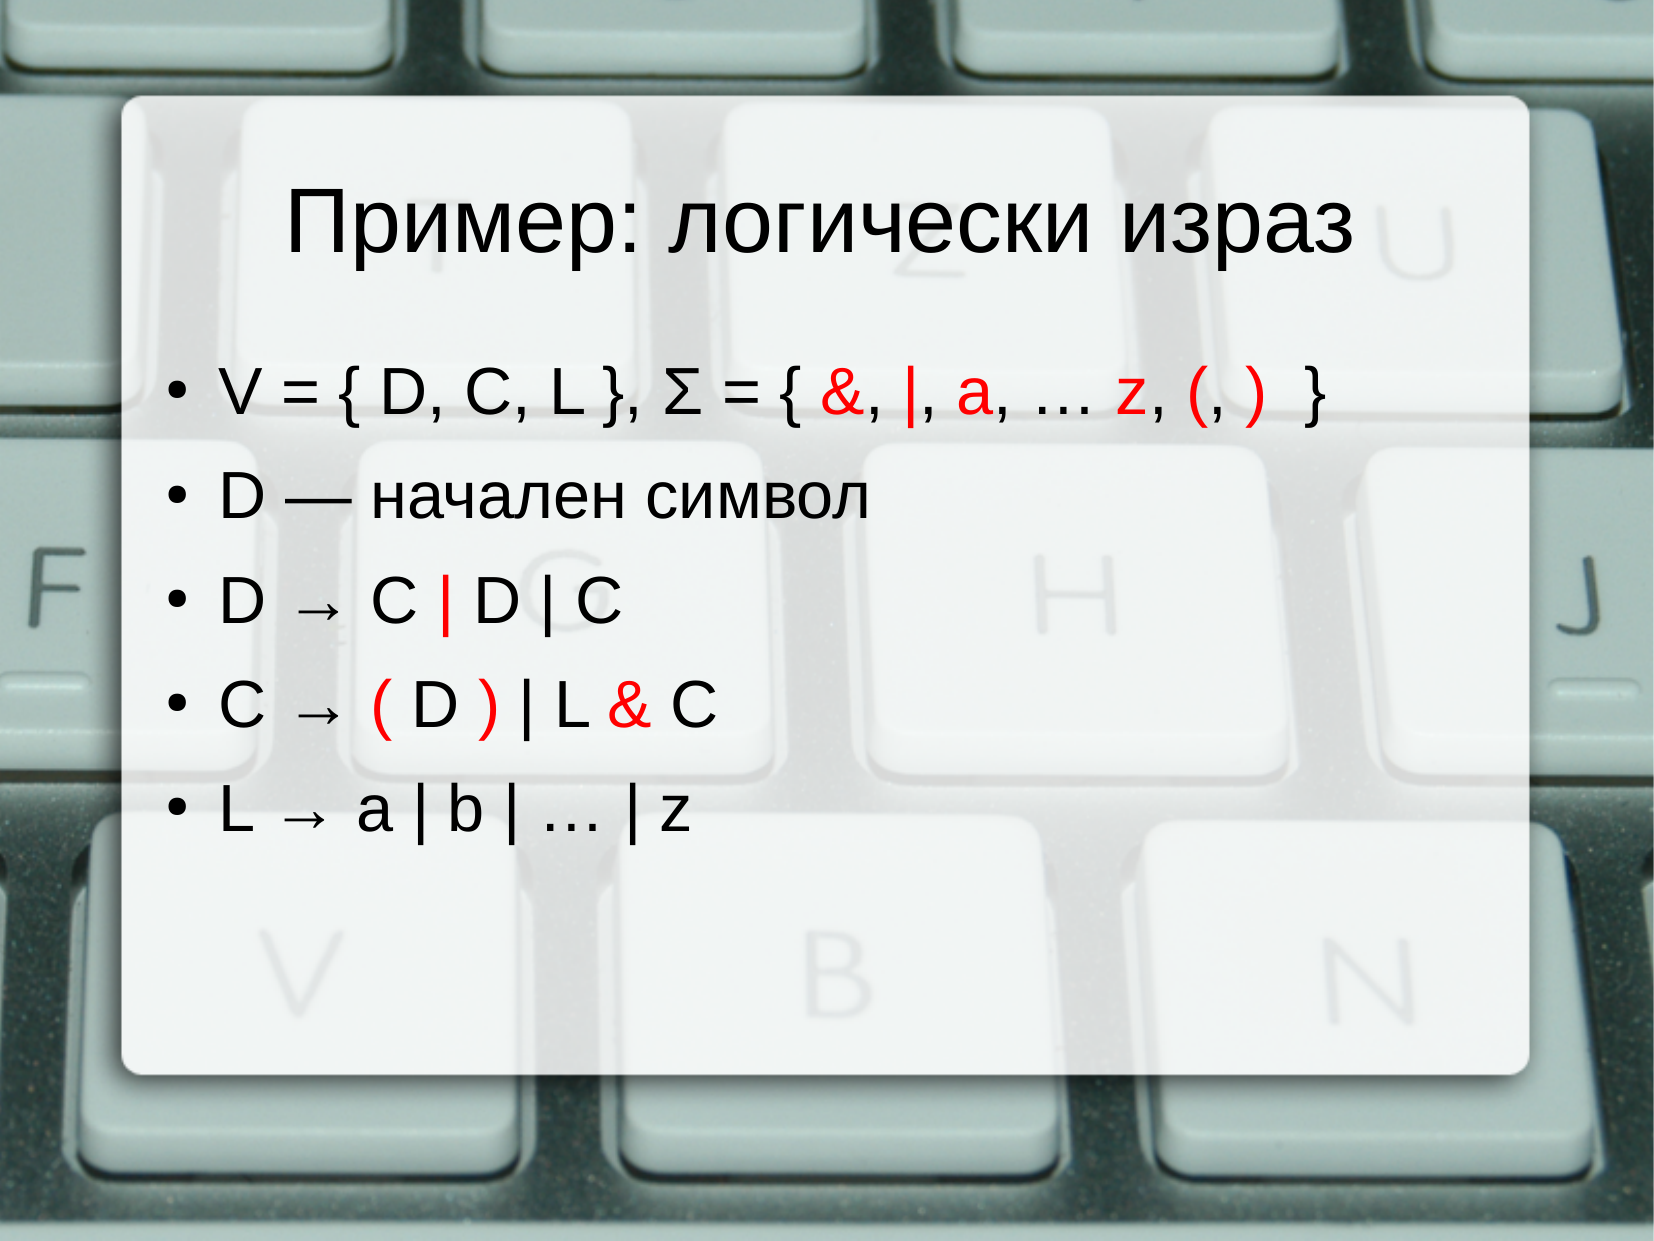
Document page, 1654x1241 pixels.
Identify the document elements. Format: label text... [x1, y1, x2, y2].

list V = { D, C, L }, Σ = { &, |, a, … z, (, ) } D — начален символ D → C | D | C C → ( D ) | L & C L → a | b | … | z [147, 354, 1506, 1074]
picture [0, 0, 1654, 1241]
title Пример: логически израз [135, 117, 1506, 325]
